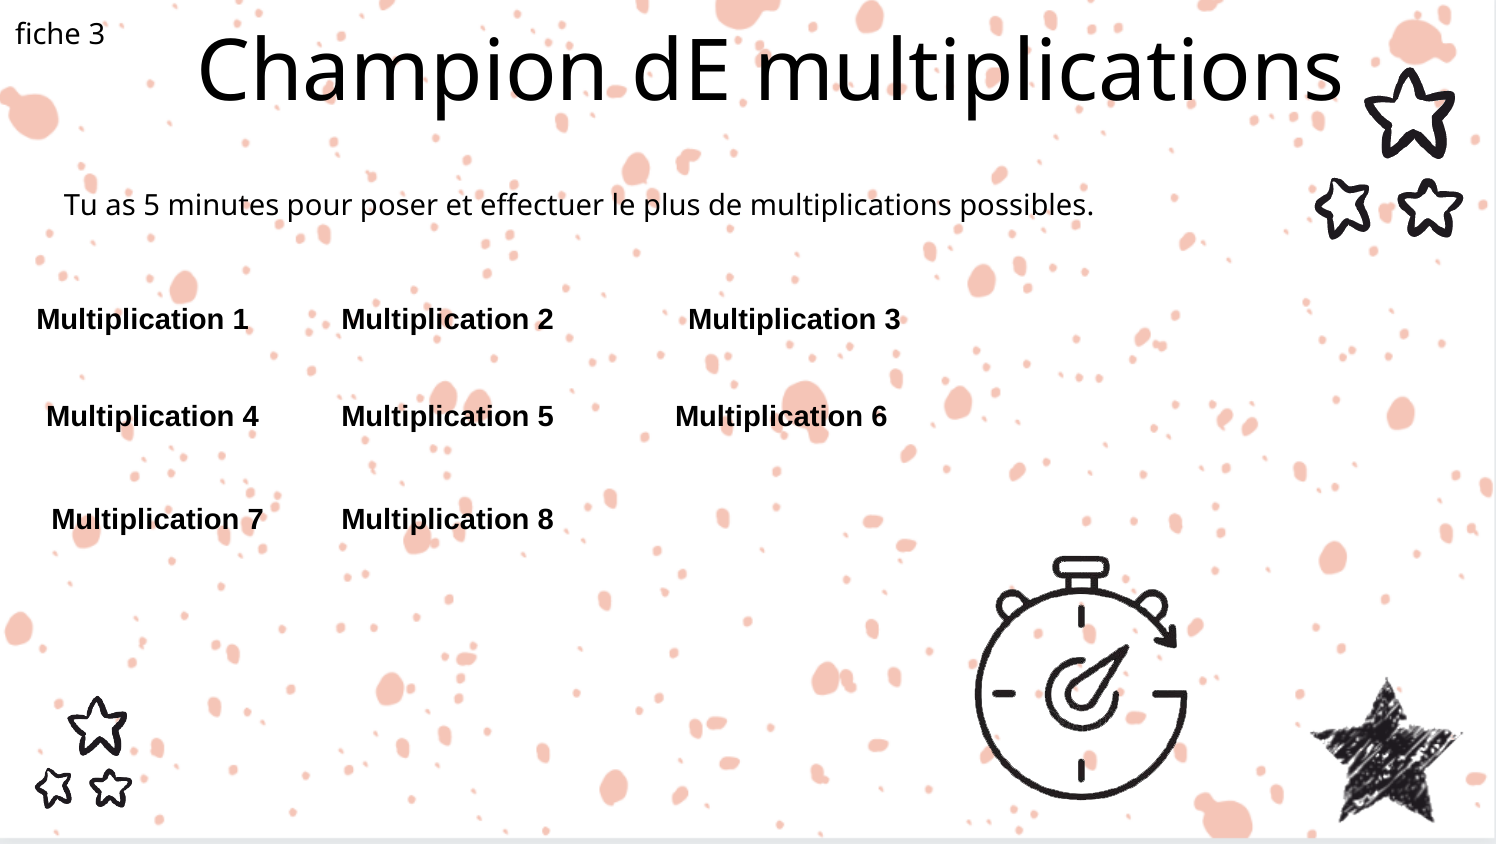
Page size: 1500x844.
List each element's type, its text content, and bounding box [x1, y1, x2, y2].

text_box Multiplication 2 [326, 285, 578, 351]
text_box Multiplication 6 [660, 382, 912, 449]
text_box Tu as 5 minutes pour poser et effectuer le plus de multiplications possibles. [48, 171, 1380, 273]
text_box fiche 3 [0, 0, 181, 66]
text_box Multiplication 7 [36, 485, 288, 552]
picture [0, 0, 1496, 844]
text_box Multiplication 3 [673, 285, 925, 351]
text_box Multiplication 8 [326, 485, 578, 552]
text_box Multiplication 4 [31, 382, 283, 449]
text_box Multiplication 1 [21, 285, 273, 351]
text_box Multiplication 5 [326, 382, 578, 449]
text_box Champion dE multiplications [181, 0, 1417, 135]
